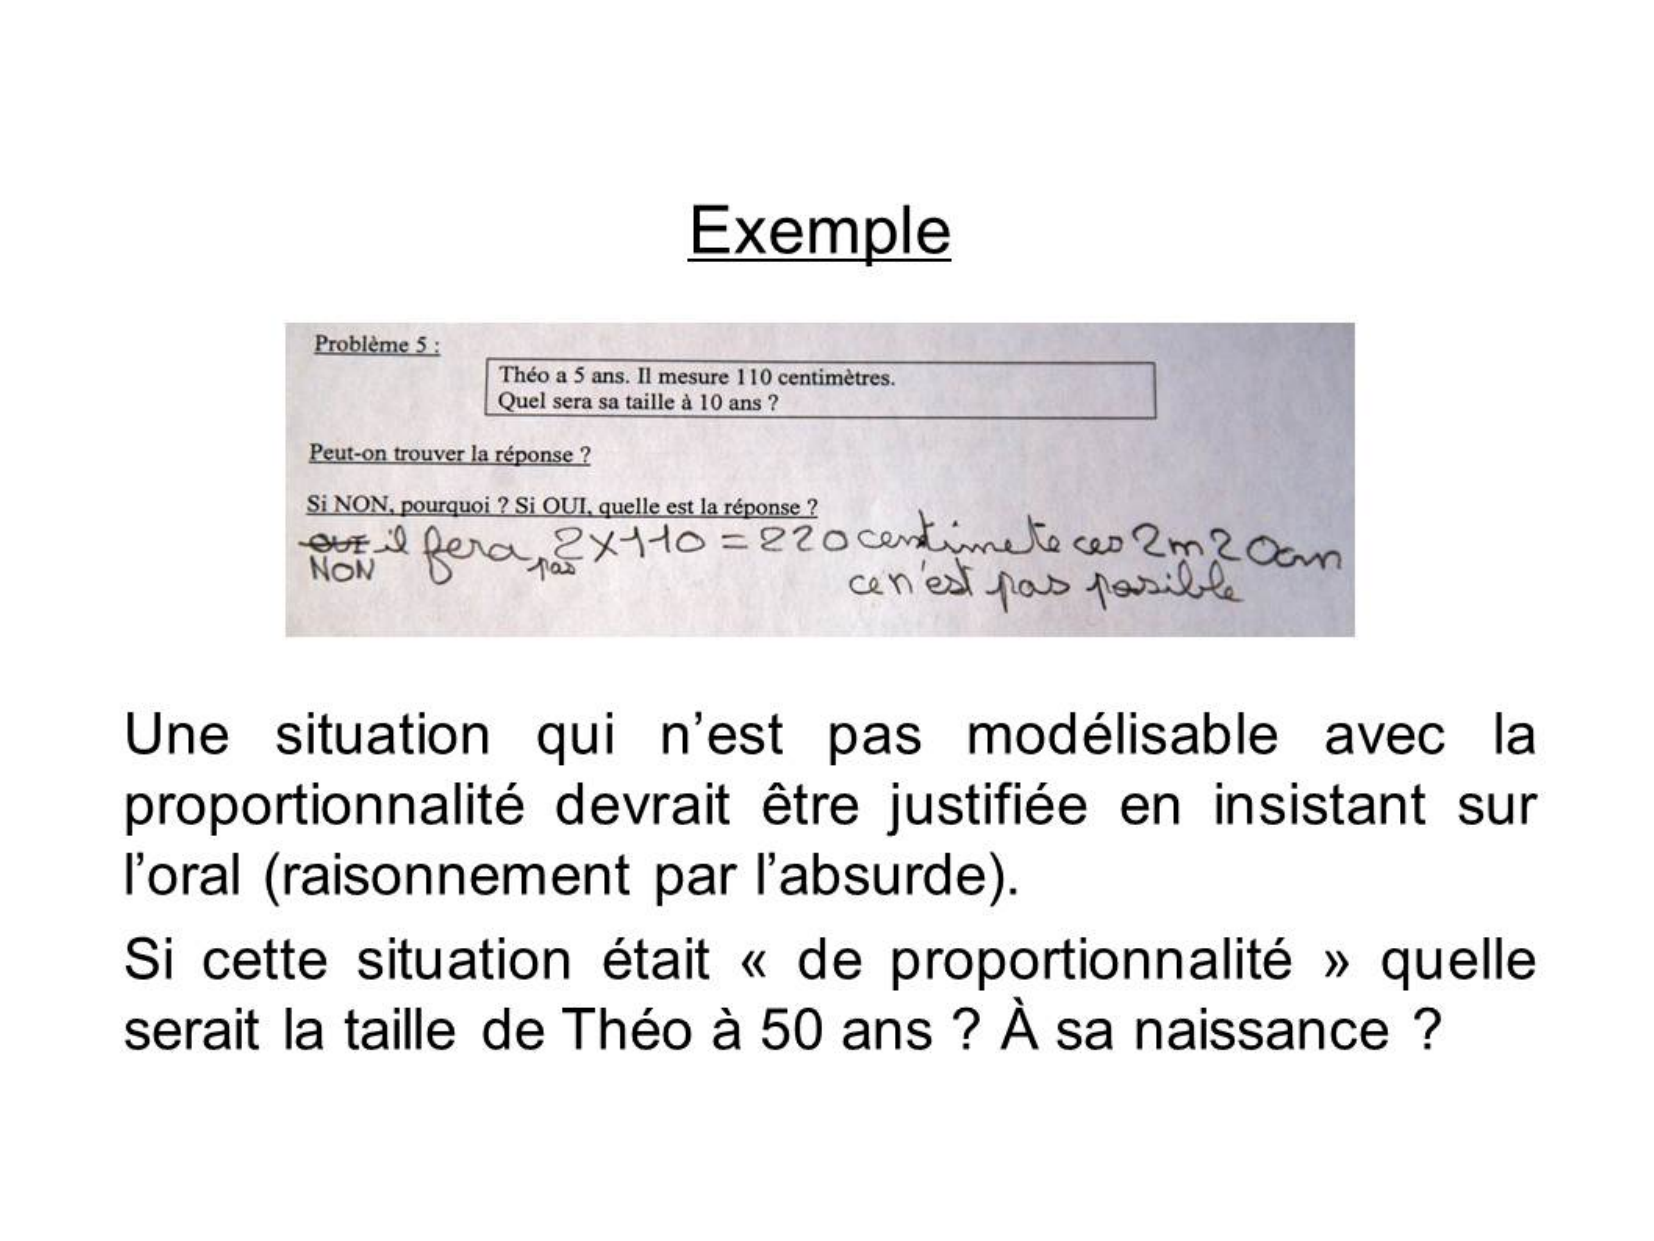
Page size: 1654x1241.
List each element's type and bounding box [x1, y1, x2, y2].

picture [70, 115, 1571, 1241]
